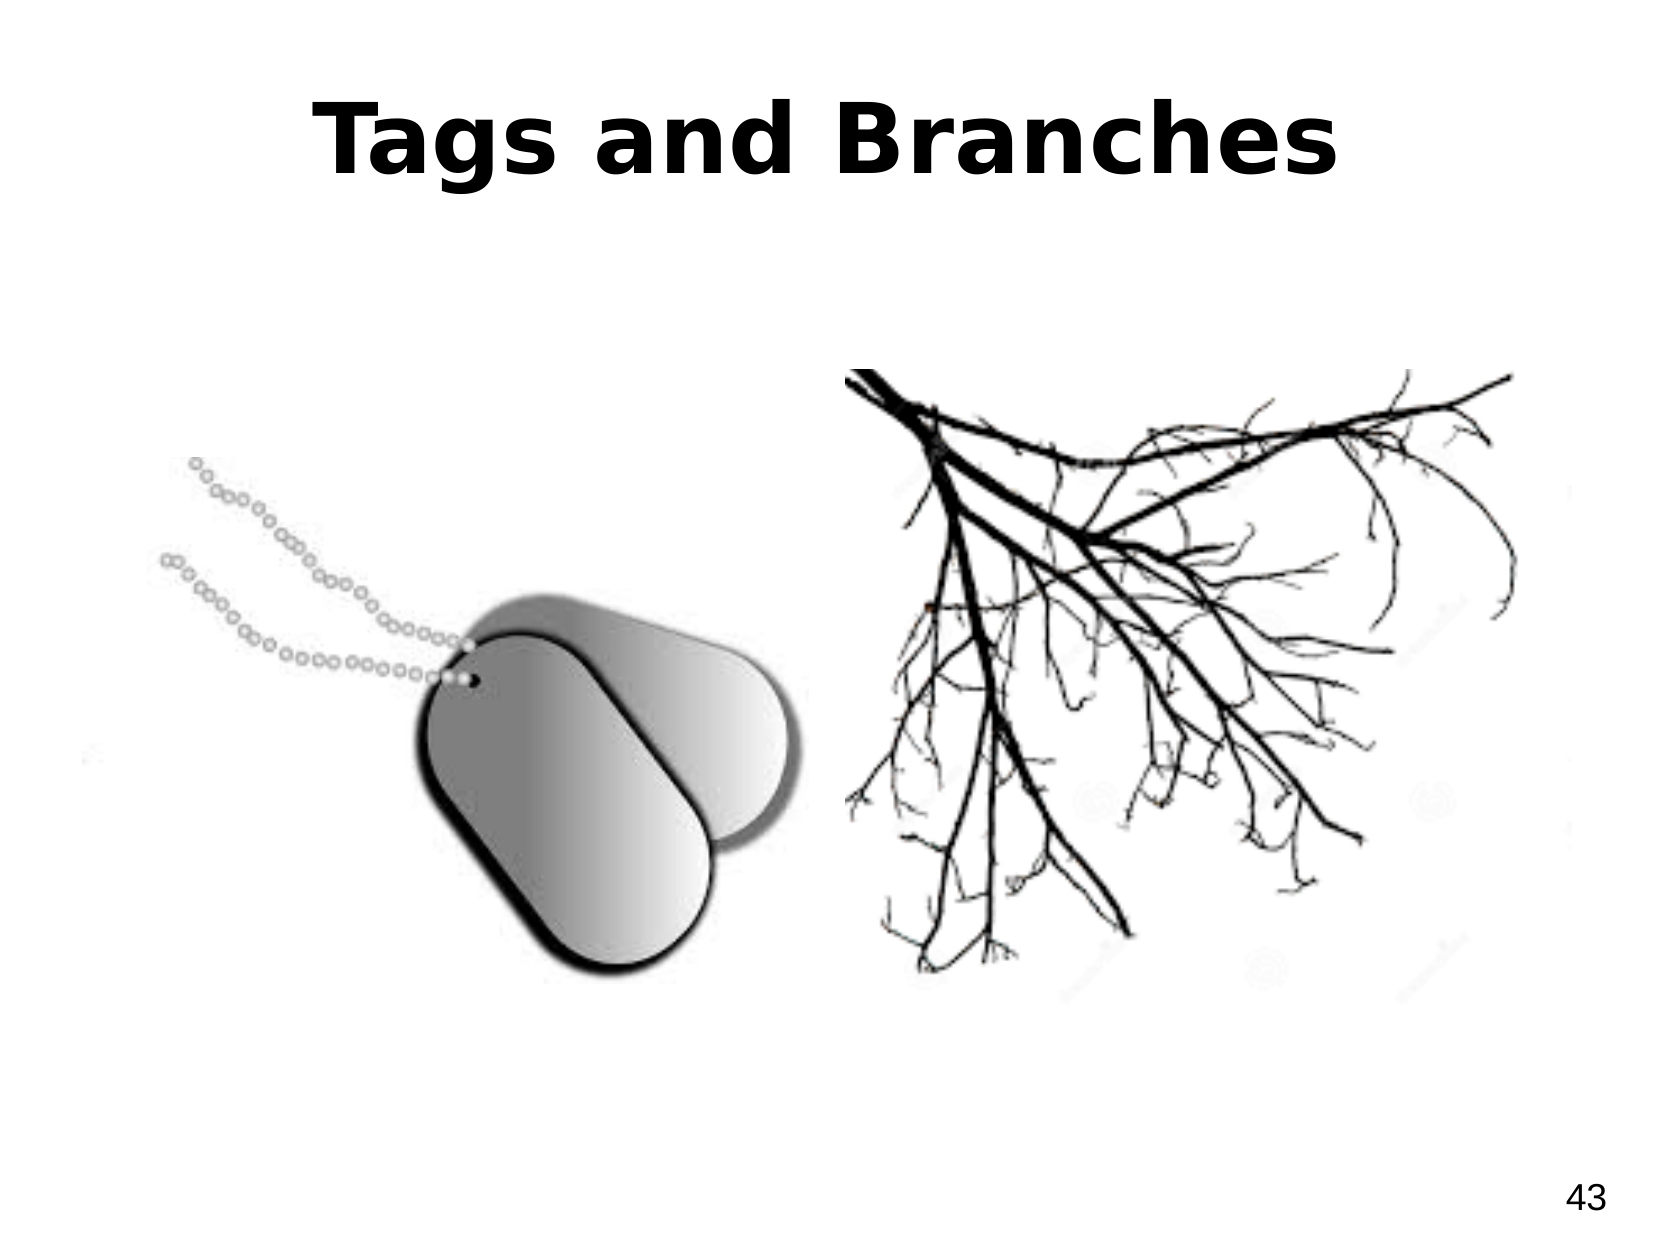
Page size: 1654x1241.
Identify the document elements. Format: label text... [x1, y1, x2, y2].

picture [82, 457, 809, 984]
title Tags and Branches [82, 61, 1571, 207]
picture [845, 369, 1572, 1072]
